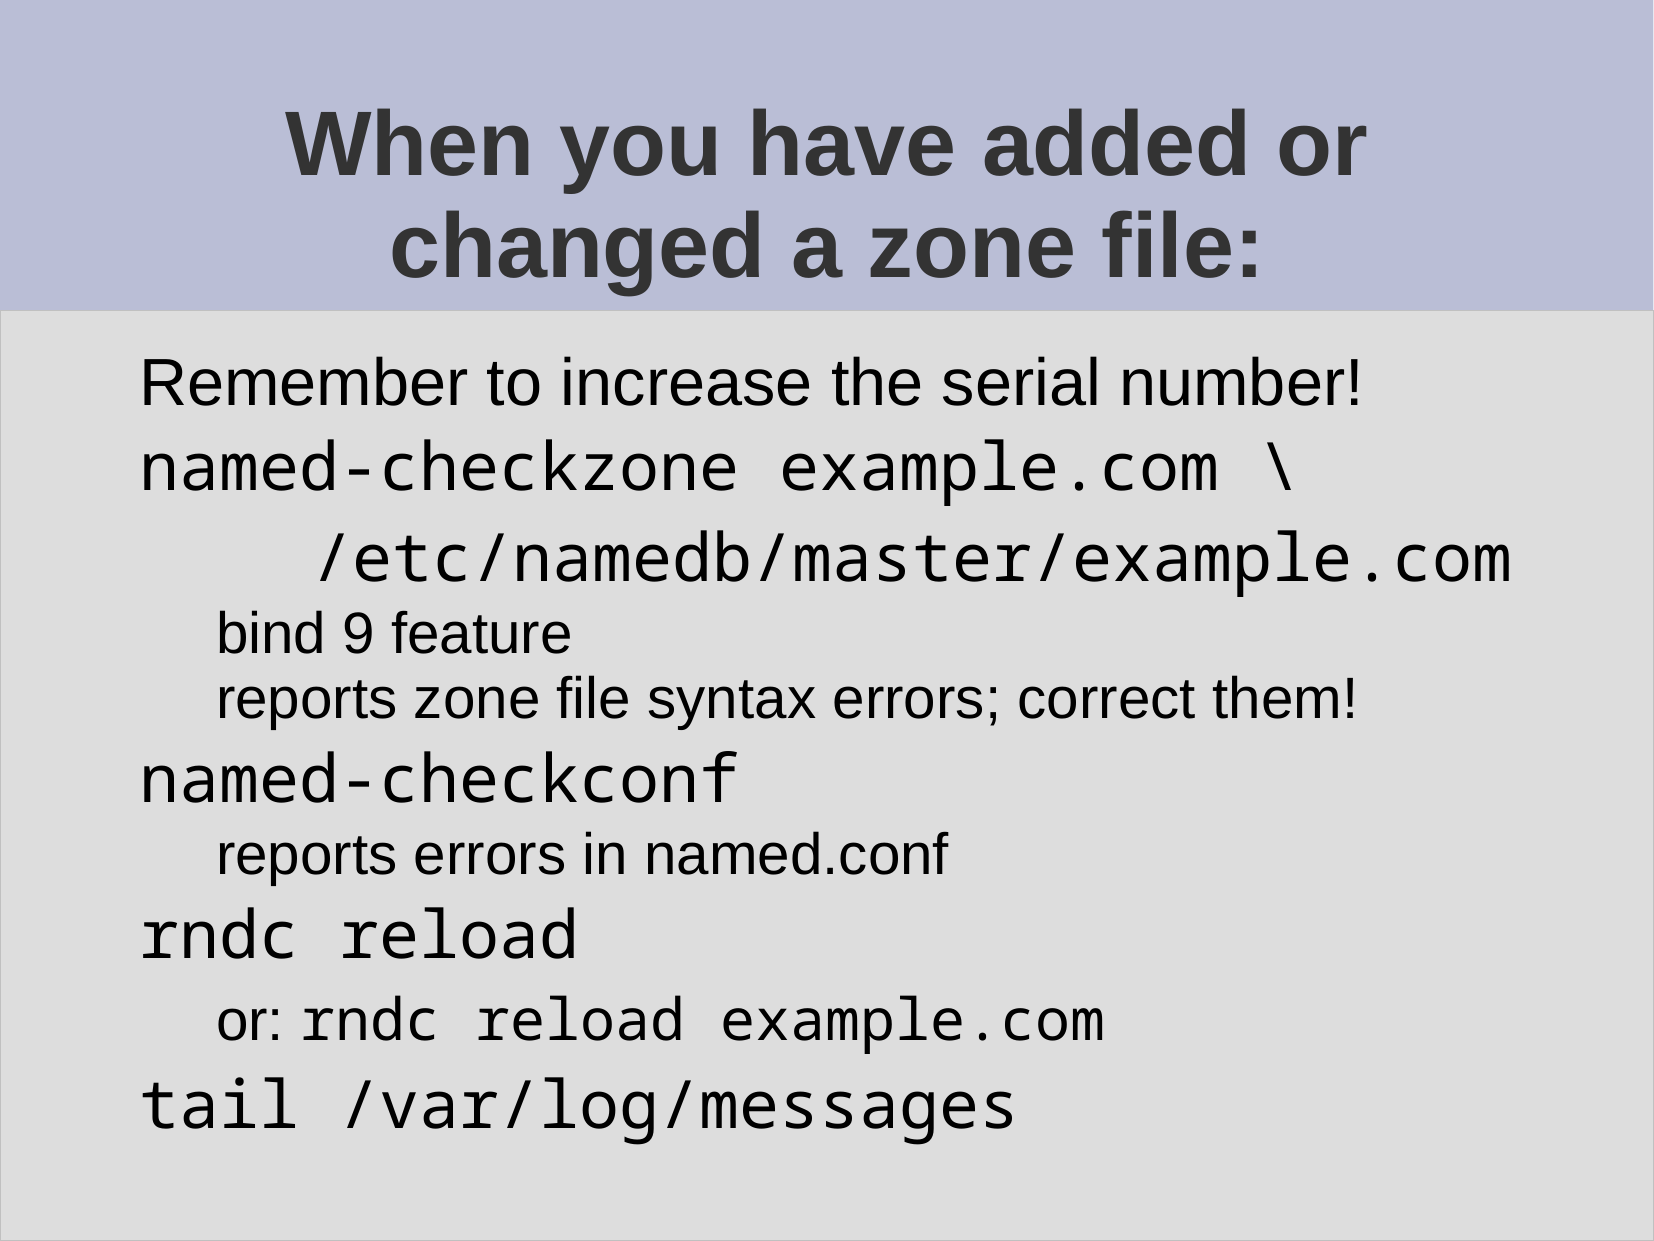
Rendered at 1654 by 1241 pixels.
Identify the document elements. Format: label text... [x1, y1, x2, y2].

title When you have added or changed a zone file: [121, 89, 1534, 301]
list Remember to increase the serial number! named-checkzone example.com \ /etc/namedb/master/example.com bind 9 feature reports zone file syntax errors; correct them! named-checkconf reports errors in named.conf rndc reload or: rndc reload example.com tail /var/log/messages [121, 344, 1534, 1127]
